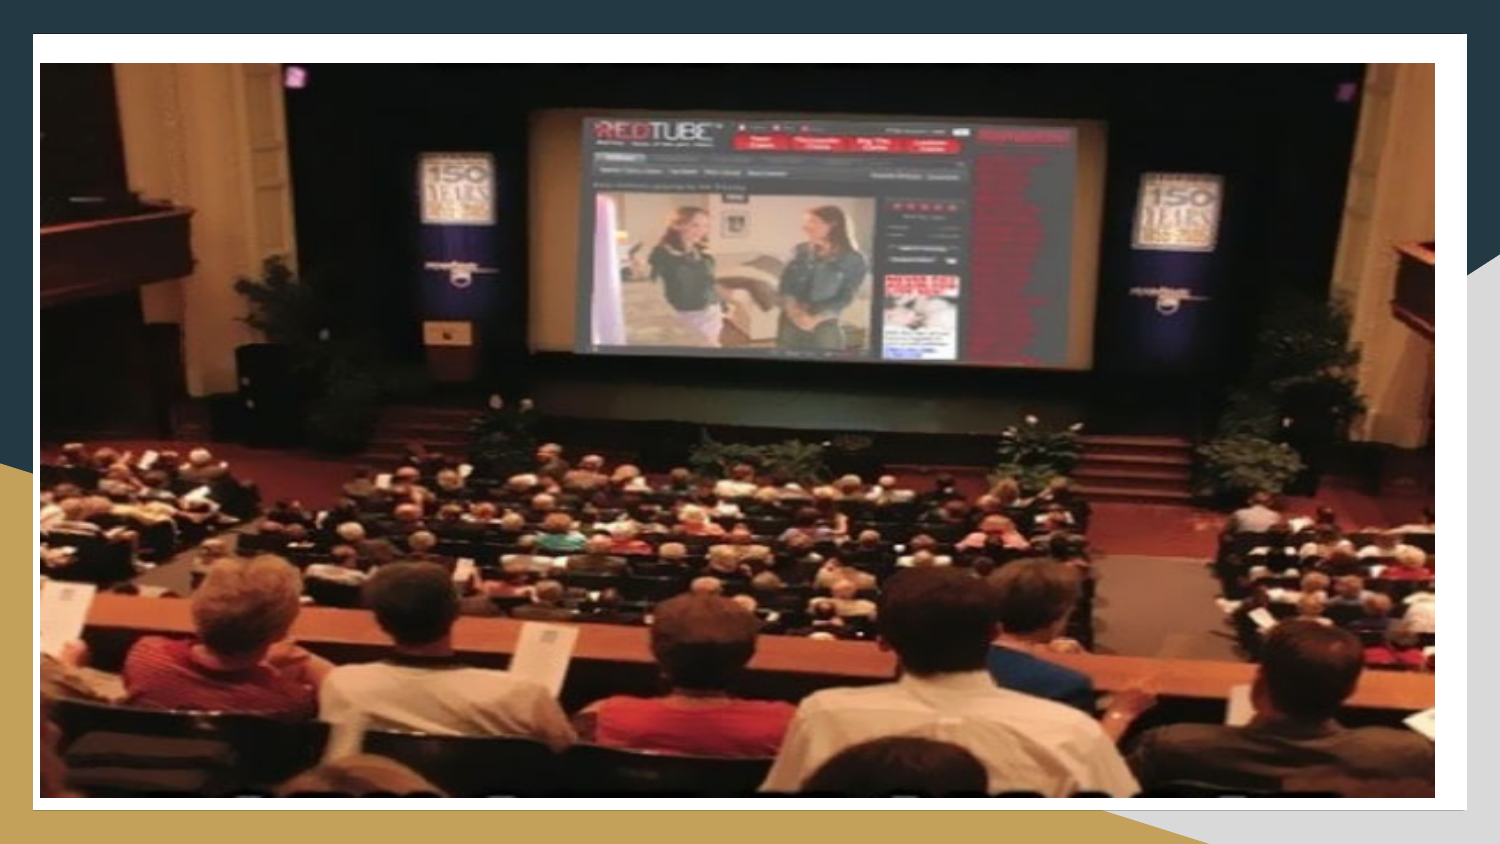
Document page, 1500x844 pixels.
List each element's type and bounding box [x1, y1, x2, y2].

picture [40, 63, 1435, 798]
